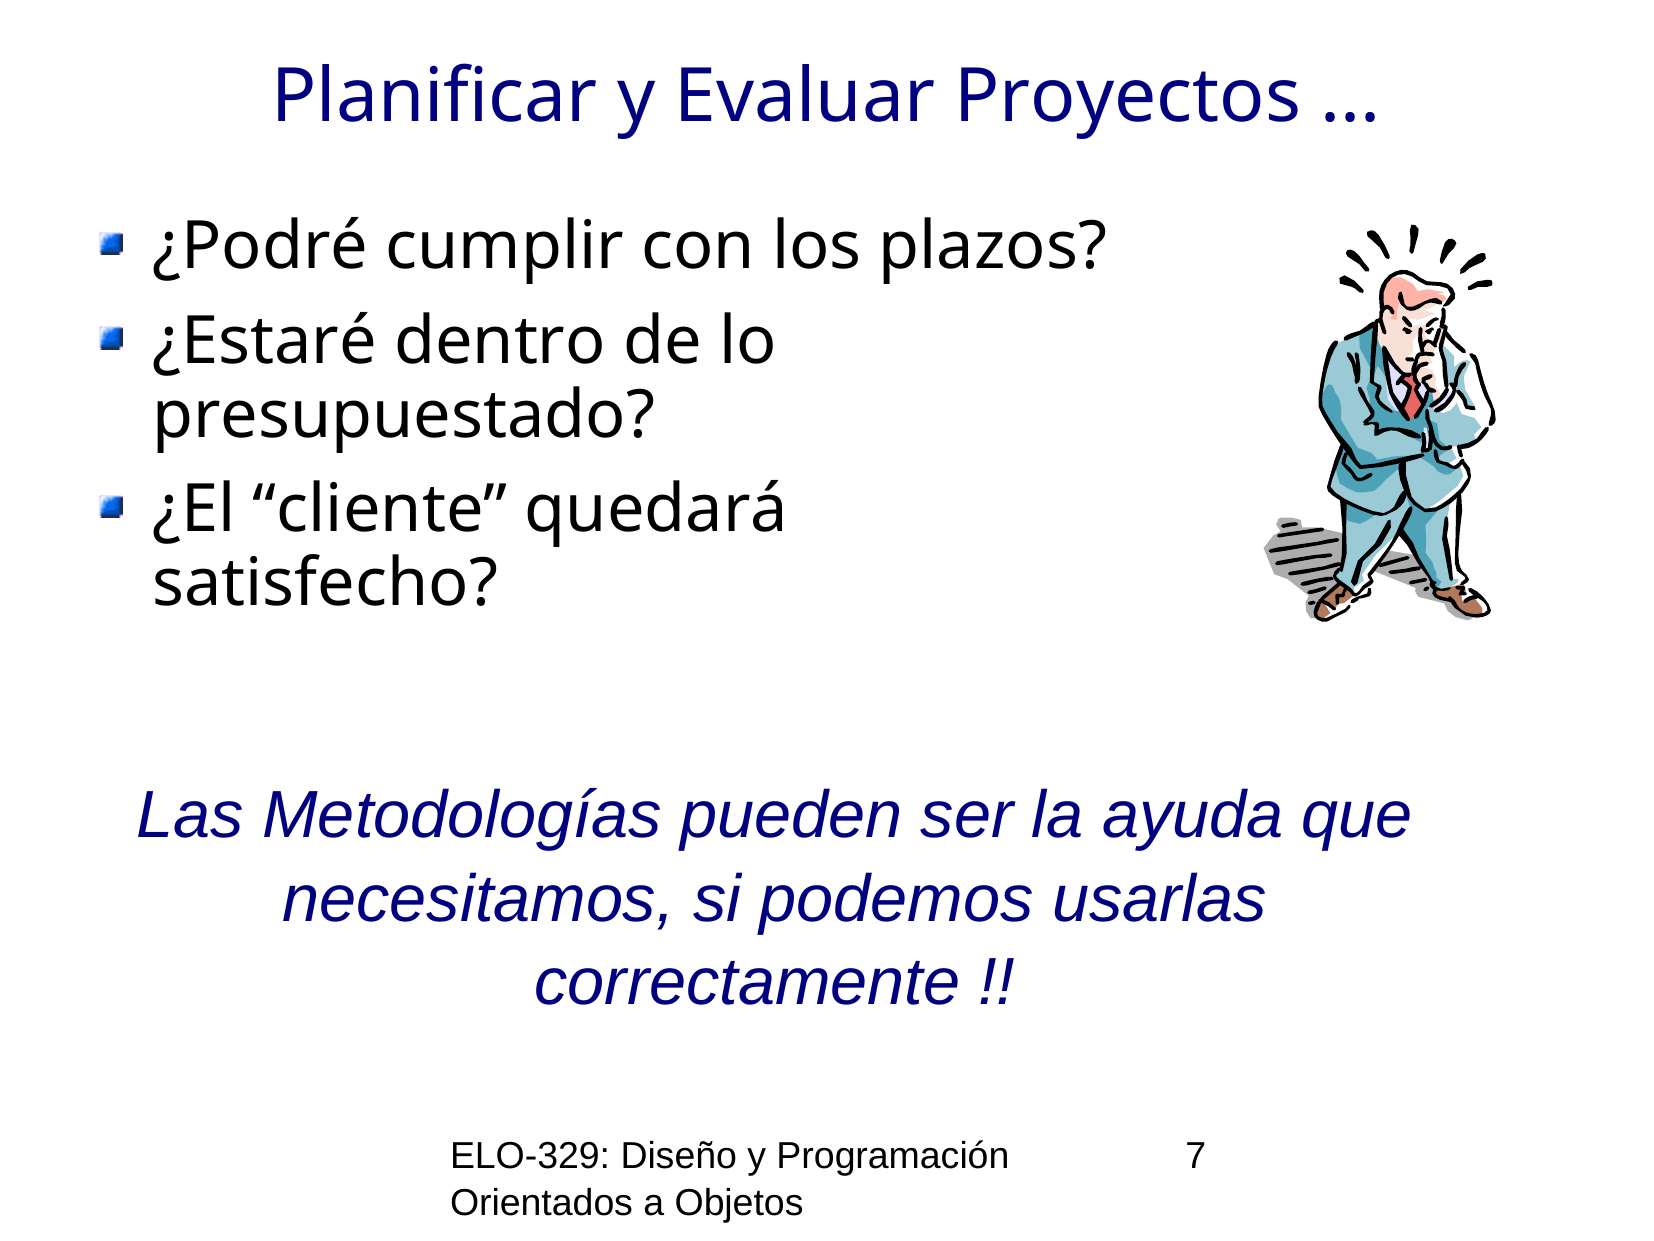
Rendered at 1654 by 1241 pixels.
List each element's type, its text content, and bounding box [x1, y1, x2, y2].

picture [1263, 221, 1500, 626]
title Planificar y Evaluar Proyectos ... [82, 50, 1571, 137]
text_box Las Metodologías pueden ser la ayuda que necesitamos, si podemos usarlas correctamente !! [90, 760, 1461, 1026]
list ¿Podré cumplir con los plazos? ¿Estaré dentro de lo presupuestado? ¿El “cliente” quedará satisfecho? [82, 204, 1140, 875]
